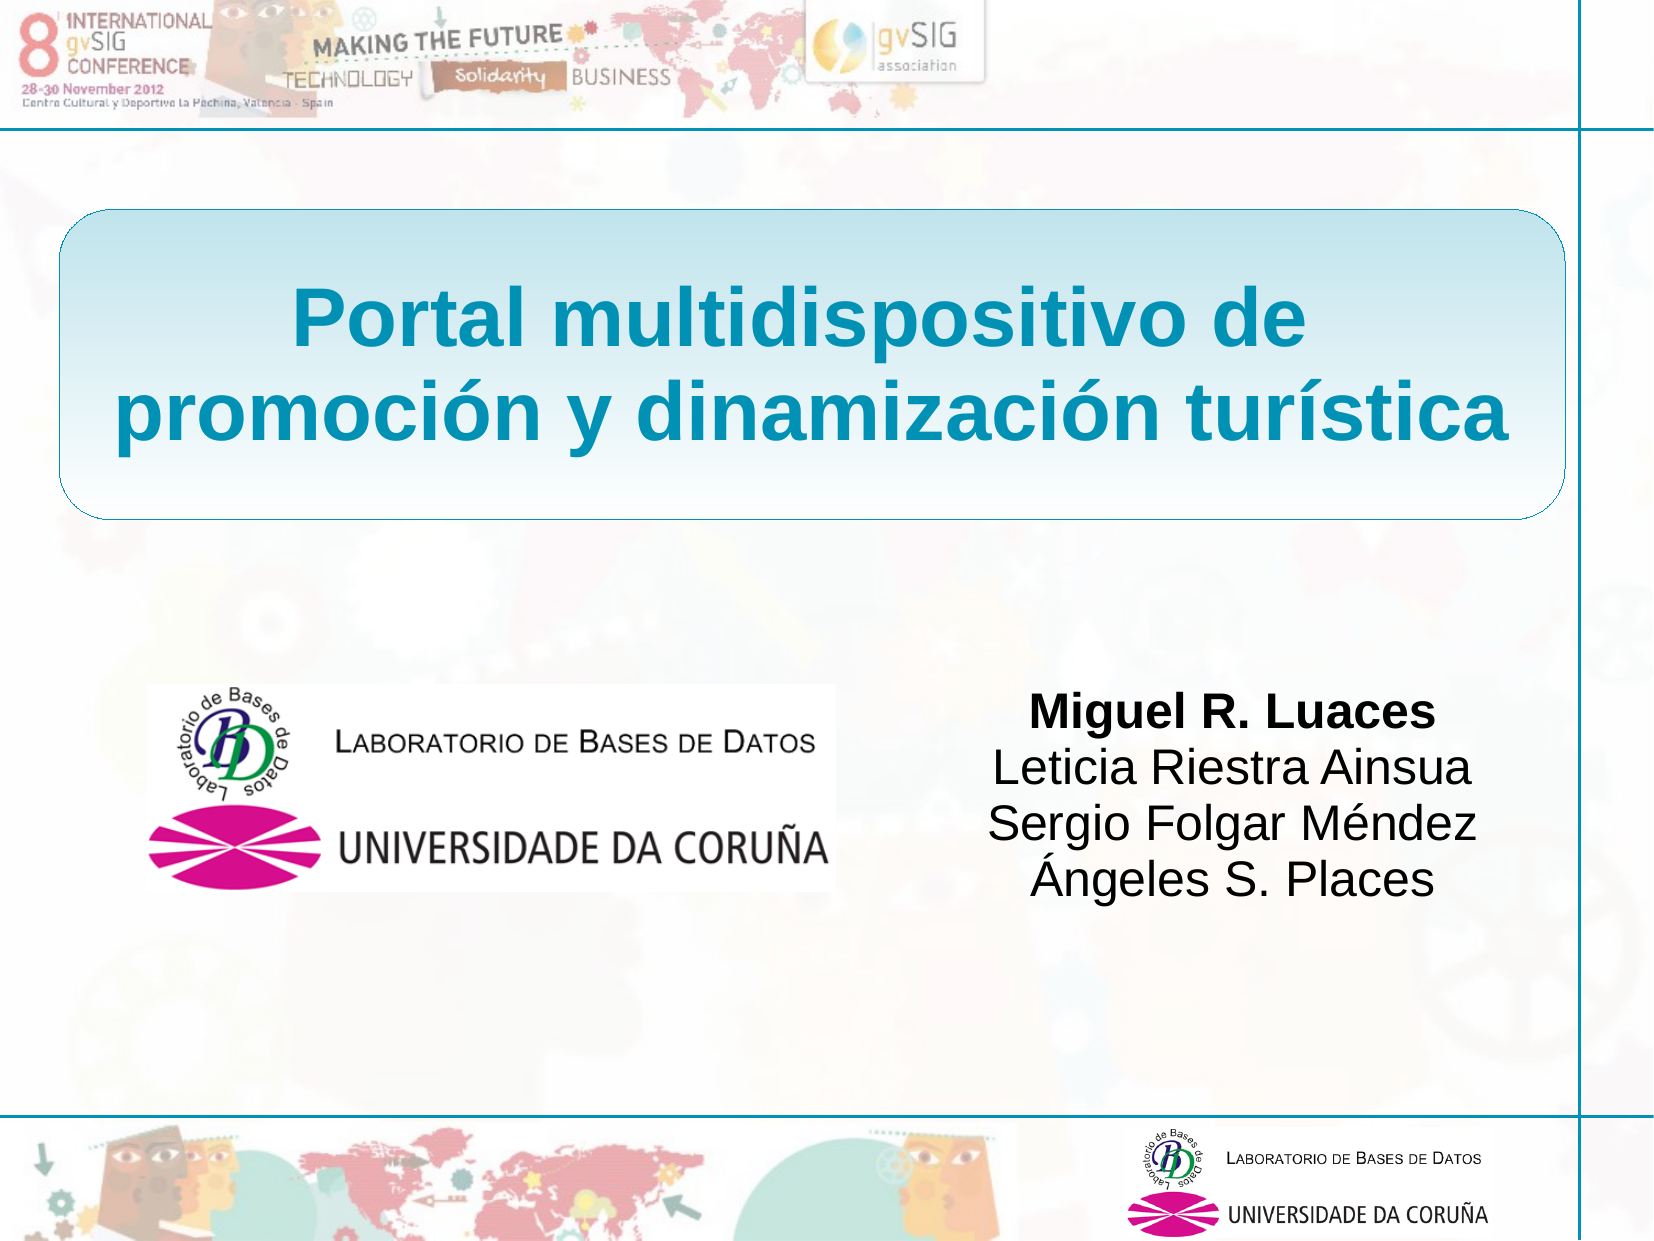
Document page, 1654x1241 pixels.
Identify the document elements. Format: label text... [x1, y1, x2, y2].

picture [1126, 1127, 1492, 1238]
text_box Miguel R. Luaces Leticia Riestra Ainsua Sergio Folgar Méndez Ángeles S. Places [856, 676, 1610, 916]
text_box Portal multidispositivo de promoción y dinamización turística [59, 209, 1566, 520]
picture [146, 684, 836, 892]
